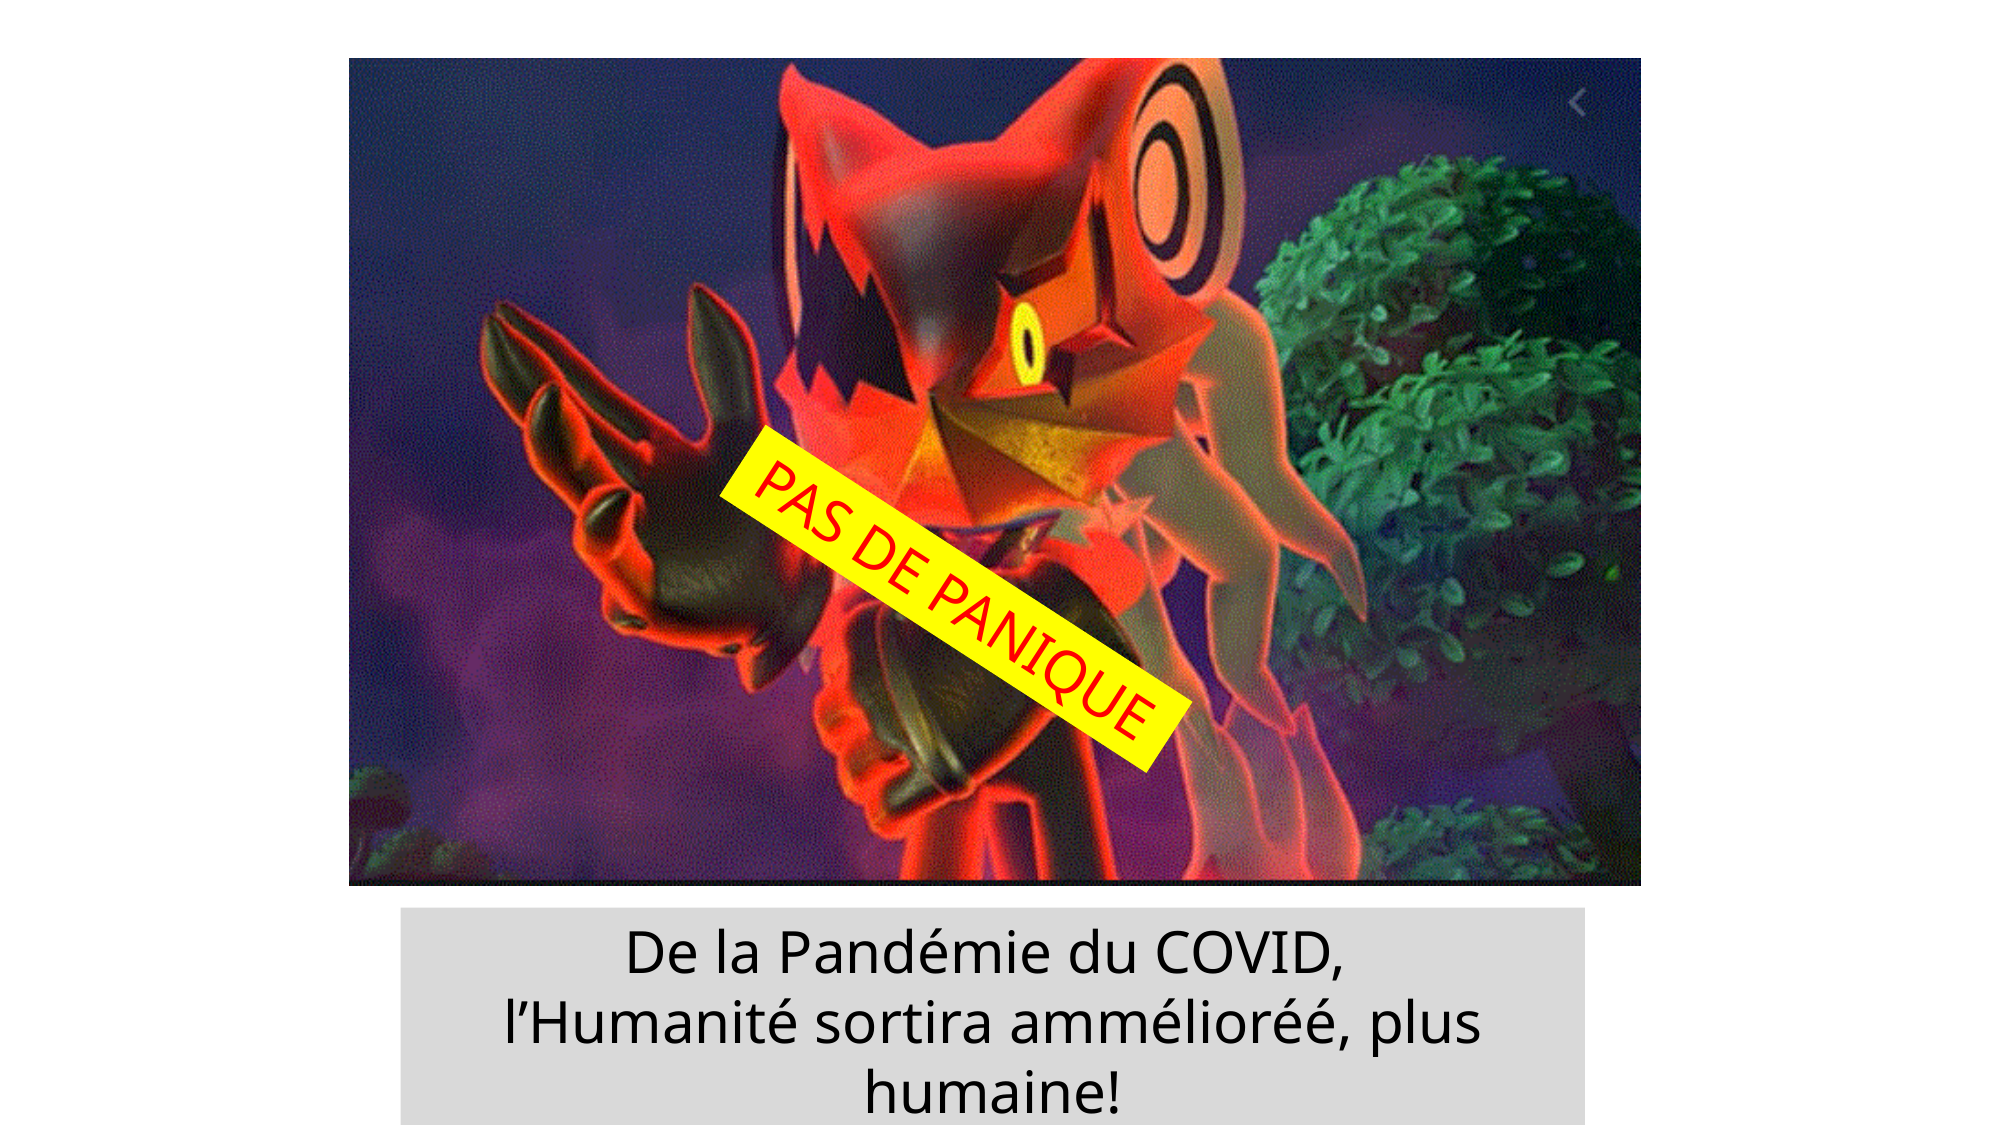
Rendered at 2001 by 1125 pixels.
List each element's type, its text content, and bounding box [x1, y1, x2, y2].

text_box De la Pandémie du COVID, l’Humanité sortira ammélioréé, plus humaine! [400, 907, 1585, 1125]
picture [349, 58, 1641, 886]
text_box PAS DE PANIQUE [719, 424, 1193, 773]
